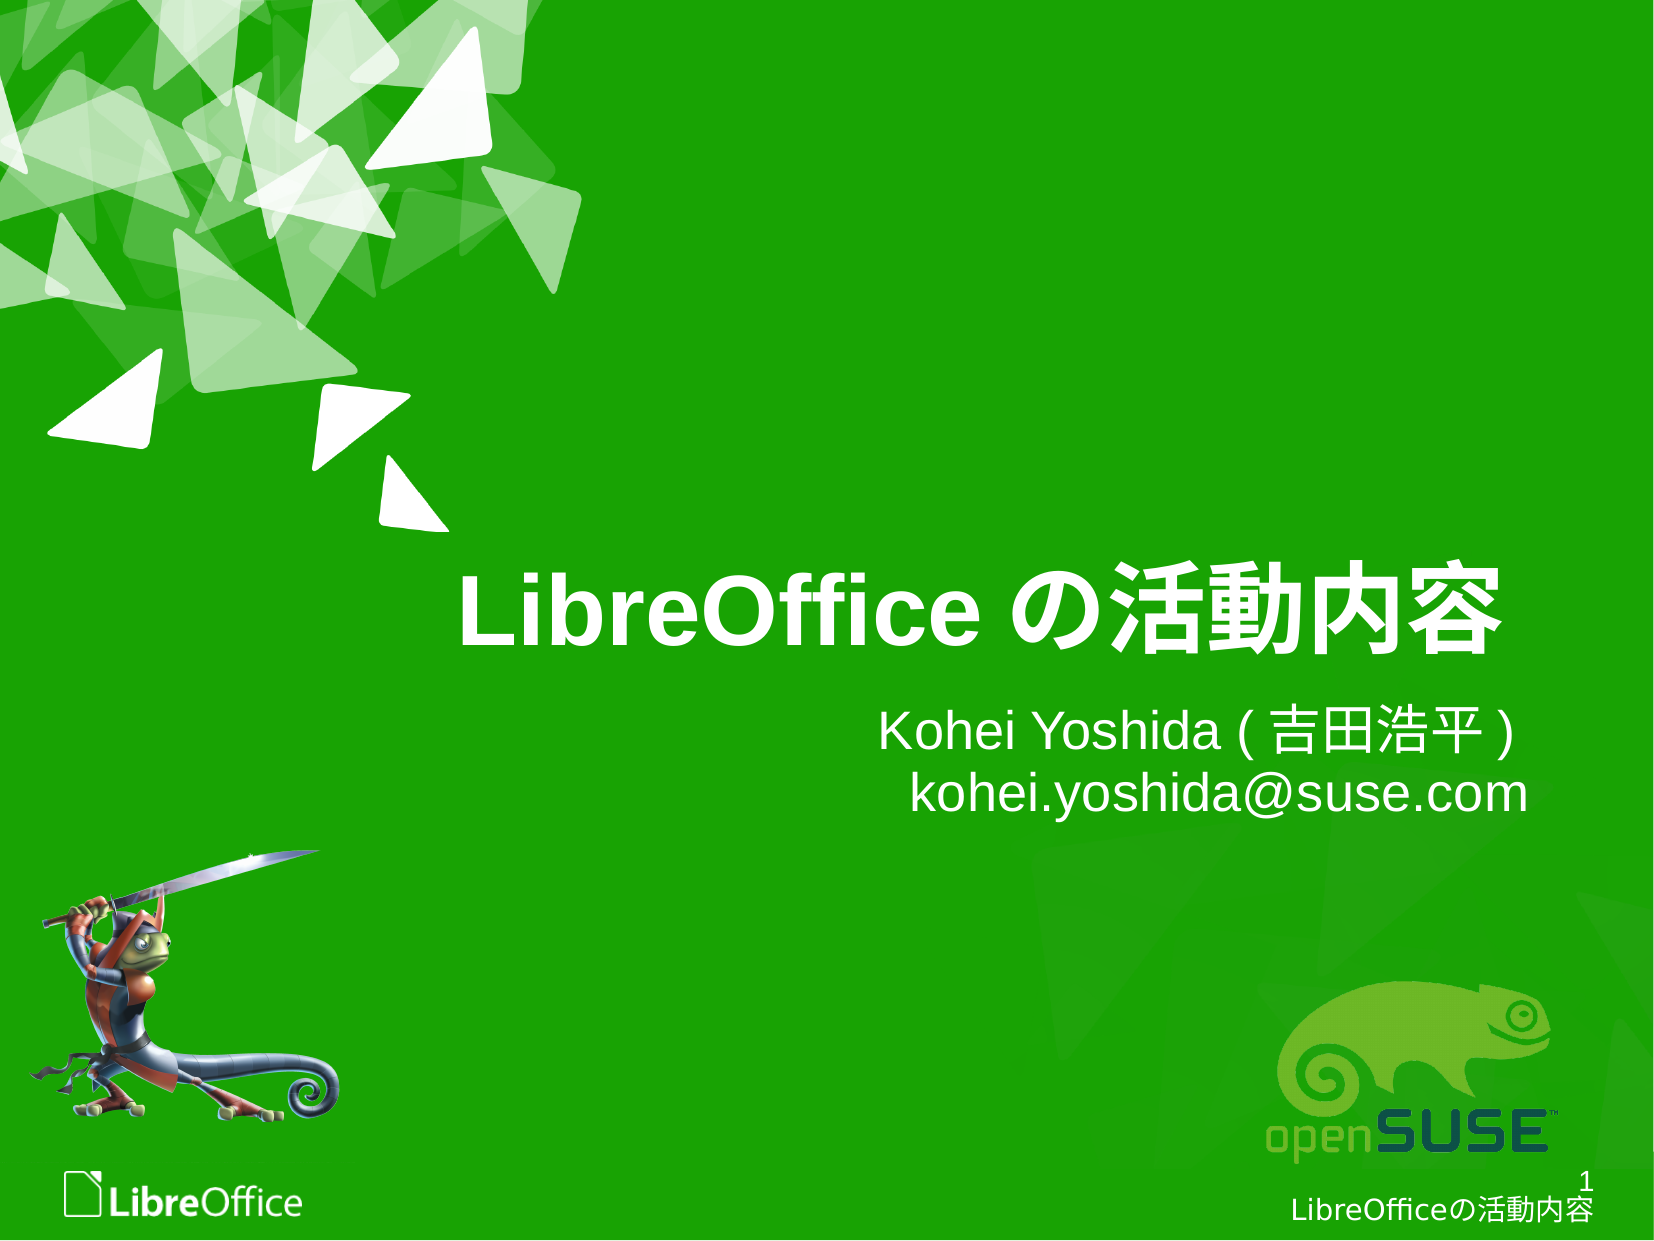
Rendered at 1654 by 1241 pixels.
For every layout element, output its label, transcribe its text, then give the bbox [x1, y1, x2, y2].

picture [0, 826, 355, 1163]
picture [0, 0, 680, 532]
list Kohei Yoshida (吉田浩平) kohei.yoshida@suse.com [690, 699, 1531, 849]
picture [915, 548, 1654, 1171]
title LibreOfficeの活動内容 [236, 521, 1506, 700]
picture [64, 1171, 302, 1217]
